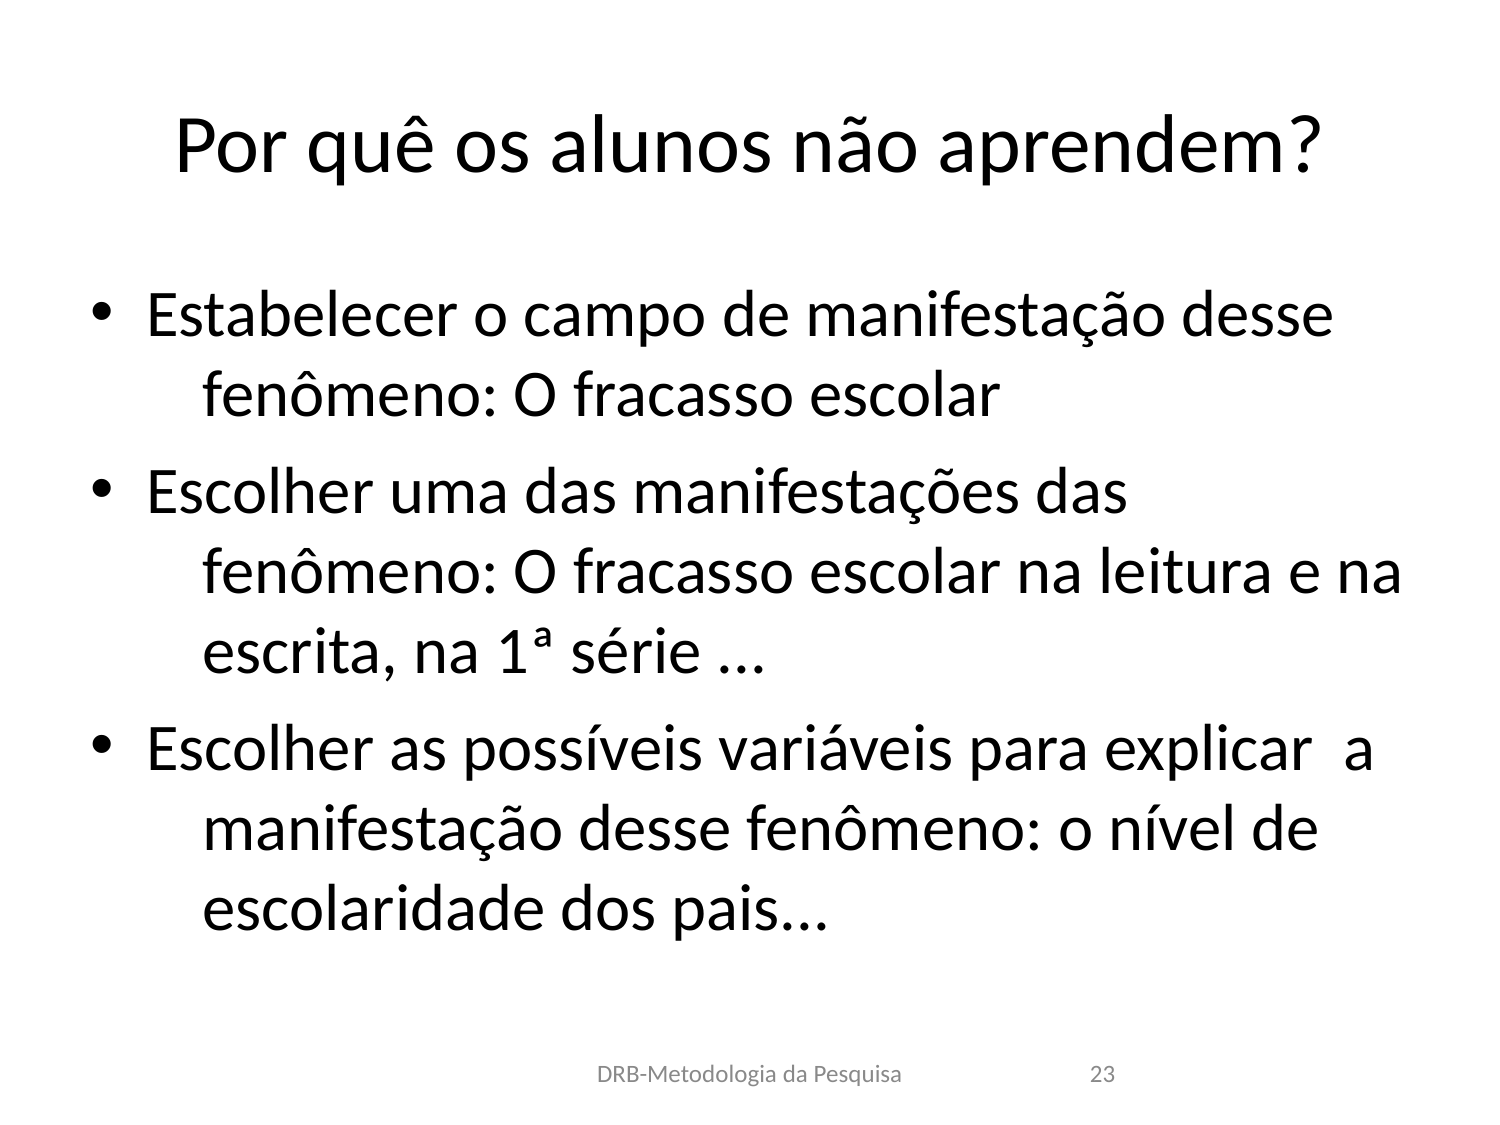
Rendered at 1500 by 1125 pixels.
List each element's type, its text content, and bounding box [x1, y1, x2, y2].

text_box DRB-Metodologia da Pesquisa [512, 1042, 988, 1103]
title Por quê os alunos não aprendem? [75, 45, 1426, 233]
list Estabelecer o campo de manifestação desse fenômeno: O fracasso escolar Escolher uma das manifestações das fenômeno: O fracasso escolar na leitura e na escrita, na 1ª série ... Escolher as possíveis variáveis para explicar a manifestação desse fenômeno: o nível de escolaridade dos pais... [75, 262, 1426, 1005]
text_box 23 [1074, 1042, 1426, 1103]
